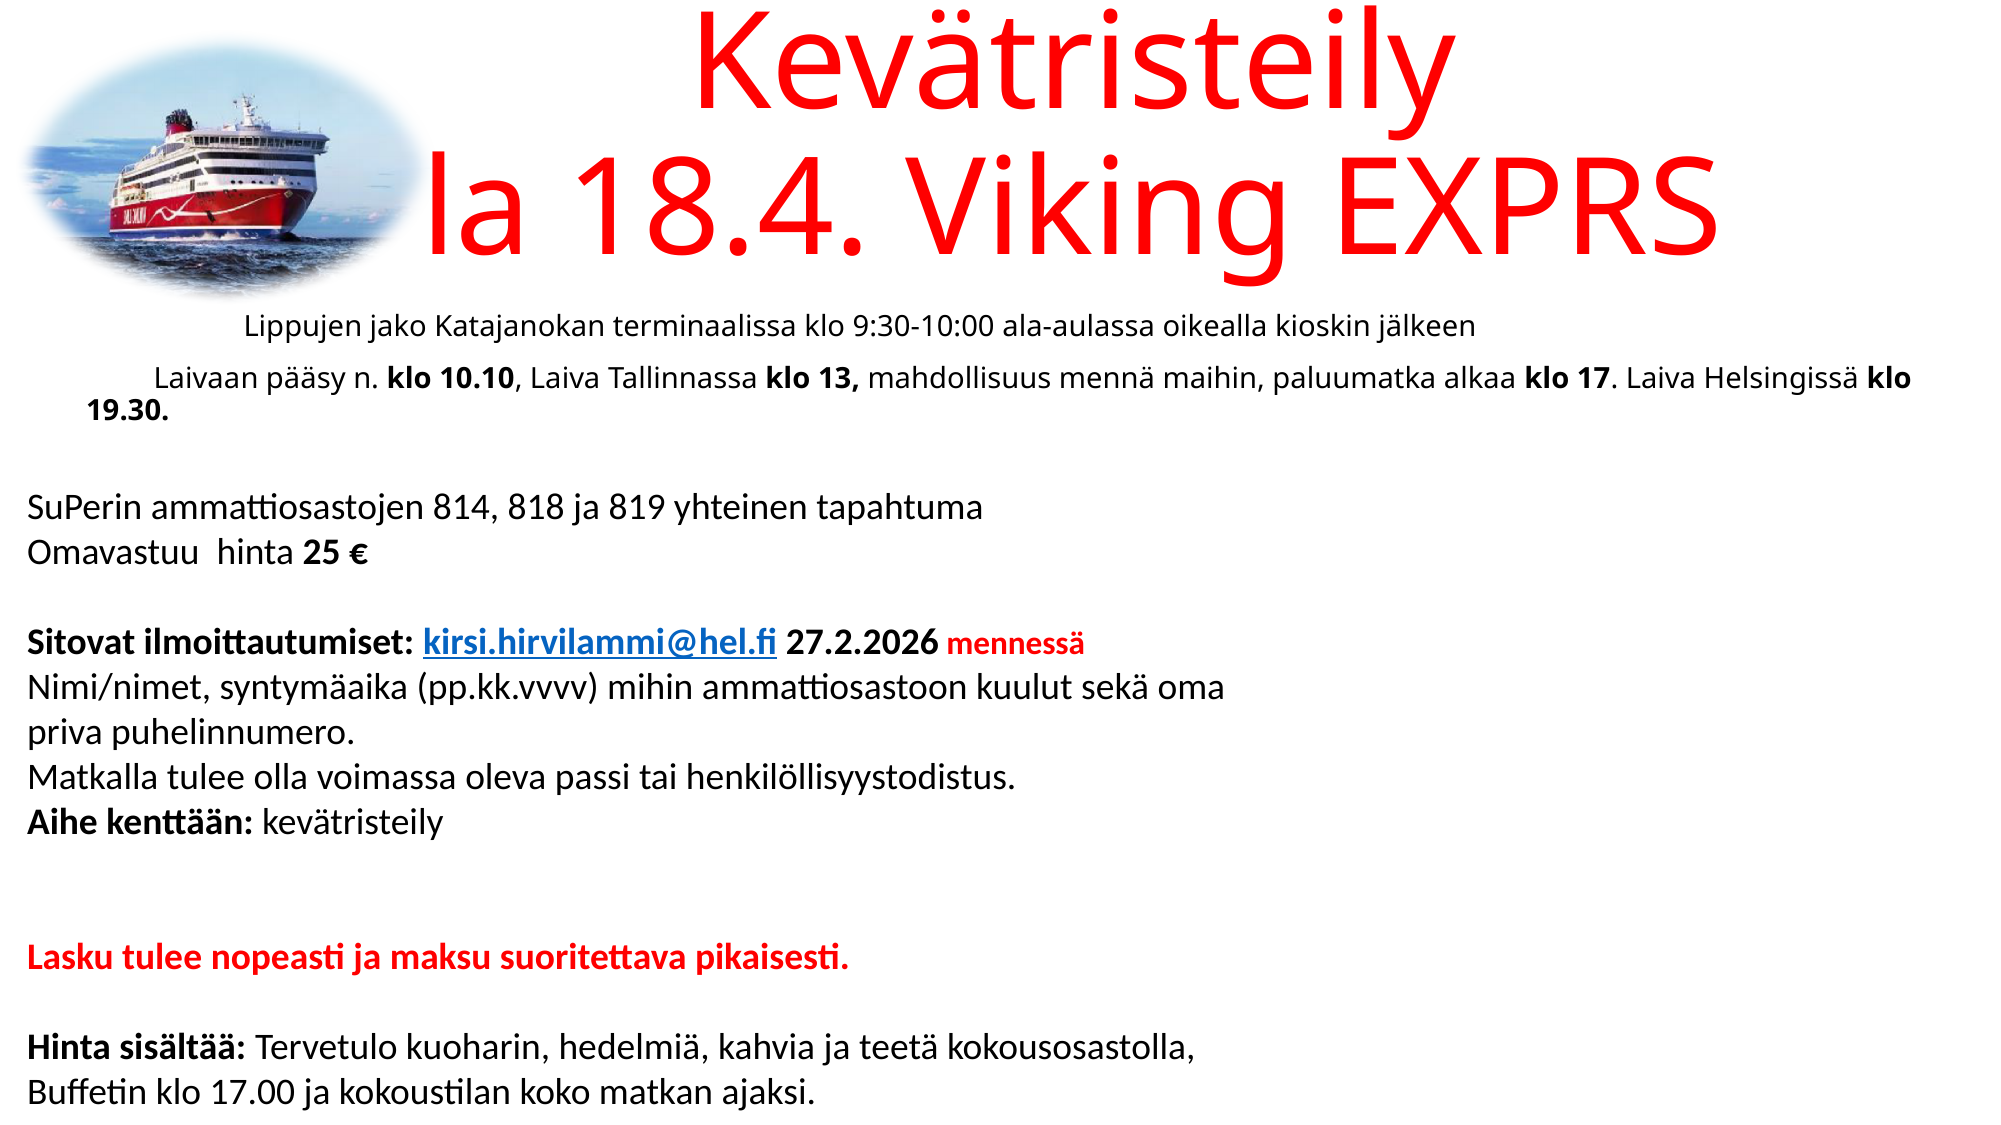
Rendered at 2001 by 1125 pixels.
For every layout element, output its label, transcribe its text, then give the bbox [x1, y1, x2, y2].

text_box [45, 58, 408, 276]
subtitle Lippujen jako Katajanokan terminaalissa klo 9:30-10:00 ala-aulassa oikealla kioskin jälkeen Laivaan pääsy n. klo 10.10, Laiva Tallinnassa klo 13, mahdollisuus mennä maihin, paluumatka alkaa klo 17. Laiva Helsingissä klo 19.30. [70, 303, 1936, 448]
text_box SuPerin ammattiosastojen 814, 818 ja 819 yhteinen tapahtuma Omavastuu hinta 25 € Sitovat ilmoittautumiset: kirsi.hirvilammi@hel.fi 27.2.2026 mennessä Nimi/nimet, syntymäaika (pp.kk.vvvv) mihin ammattiosastoon kuulut sekä oma priva puhelinnumero. Matkalla tulee olla voimassa oleva passi tai henkilöllisyystodistus. Aihe kenttään: kevätristeily Lasku tulee nopeasti ja maksu suoritettava pikaisesti. Hinta sisältää: Tervetulo kuoharin, hedelmiä, kahvia ja teetä kokousosastolla, Buffetin klo 17.00 ja kokoustilan koko matkan ajaksi. [12, 474, 1303, 1125]
title Kevätristeily la 18.4. Viking EXPRS [395, 0, 1750, 291]
